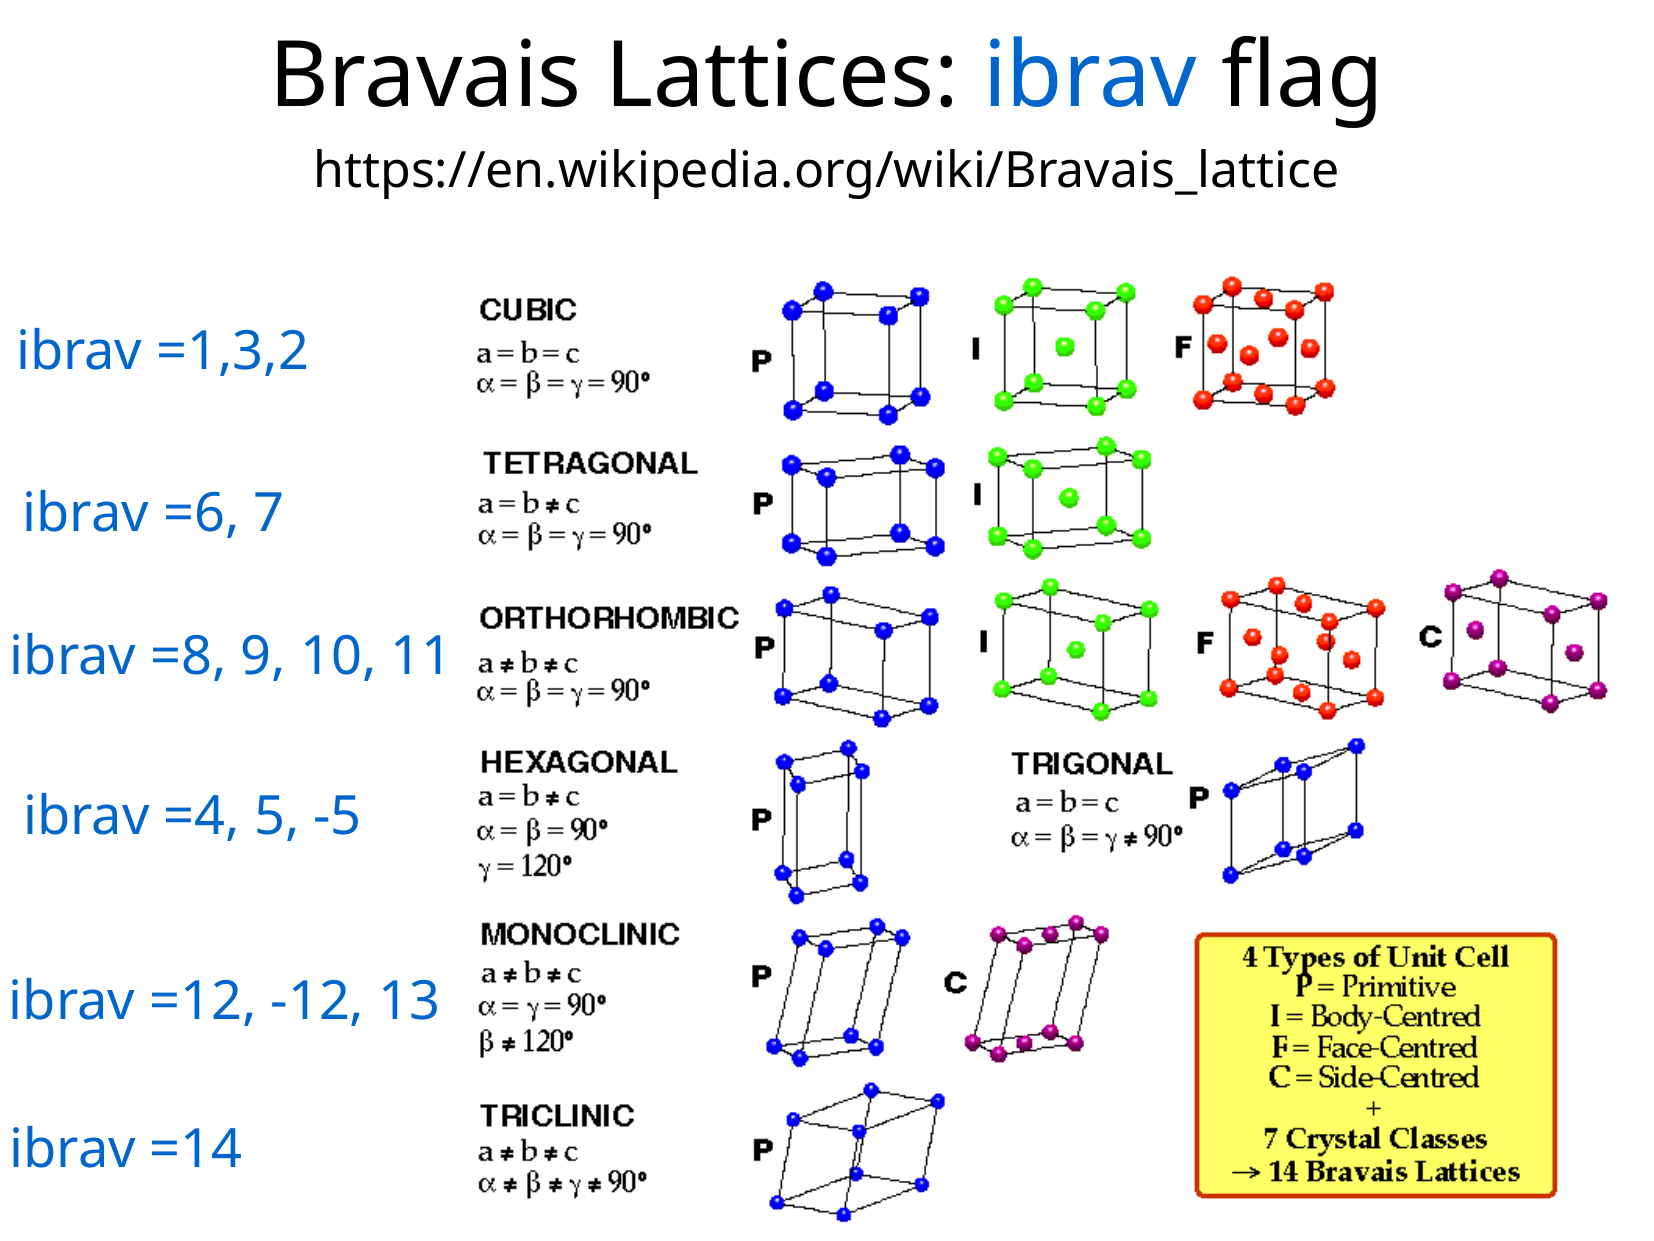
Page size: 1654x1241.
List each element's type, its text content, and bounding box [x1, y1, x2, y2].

title Bravais Lattices: ibrav flag https://en.wikipedia.org/wiki/Bravais_lattice [82, 9, 1571, 202]
text_box ibrav =14 [0, 1065, 277, 1228]
text_box ibrav =6, 7 [0, 429, 334, 572]
text_box ibrav =12, -12, 13 [0, 917, 451, 1081]
picture [473, 269, 1621, 1230]
text_box ibrav =8, 9, 10, 11 [0, 572, 472, 736]
text_box ibrav =4, 5, -5 [0, 736, 403, 896]
text_box ibrav =1,3,2 [0, 267, 343, 431]
